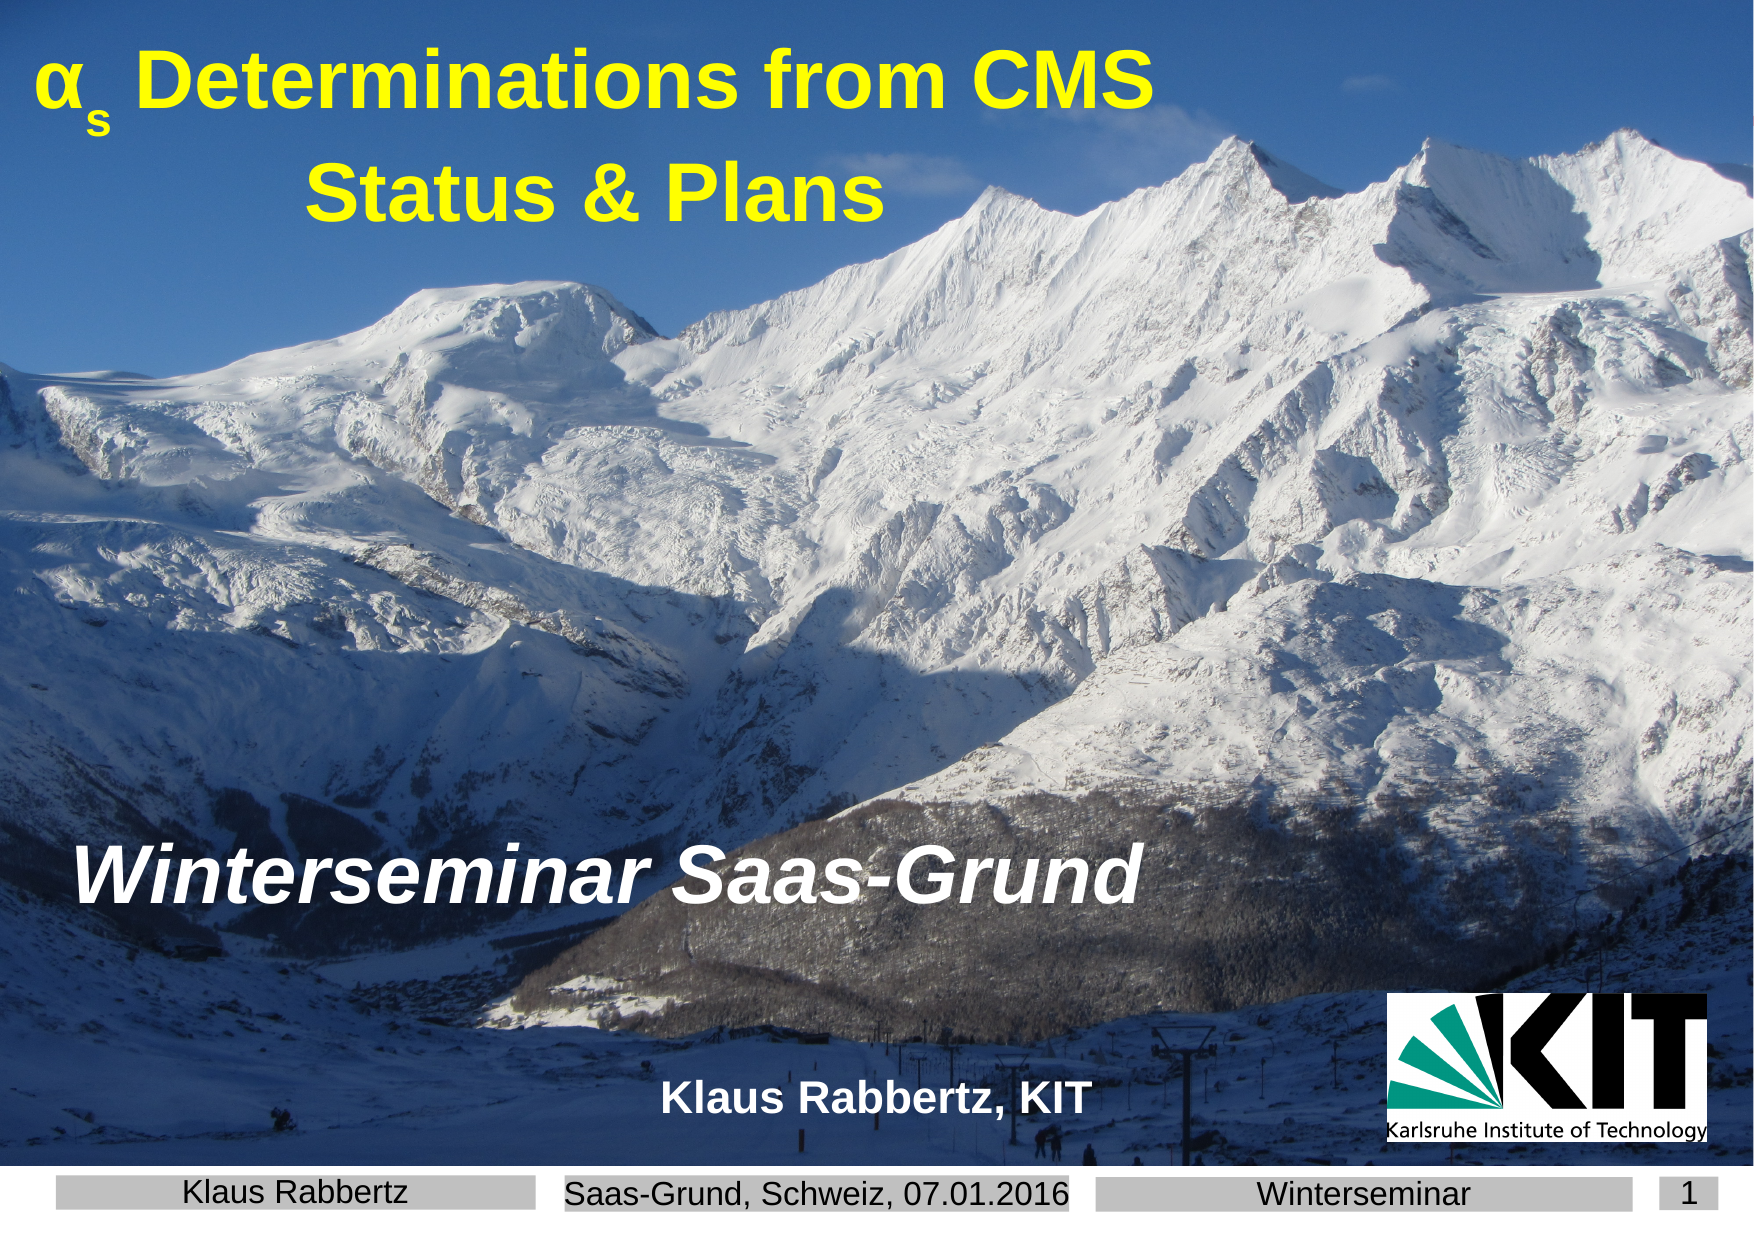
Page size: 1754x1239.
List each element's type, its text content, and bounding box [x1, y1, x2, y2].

text_box αs Determinations from CMS Status & Plans [22, 27, 1188, 246]
picture [0, 0, 1754, 1166]
text_box Klaus Rabbertz, KIT [648, 1066, 1106, 1131]
title Winterseminar Saas-Grund [44, 818, 1170, 932]
